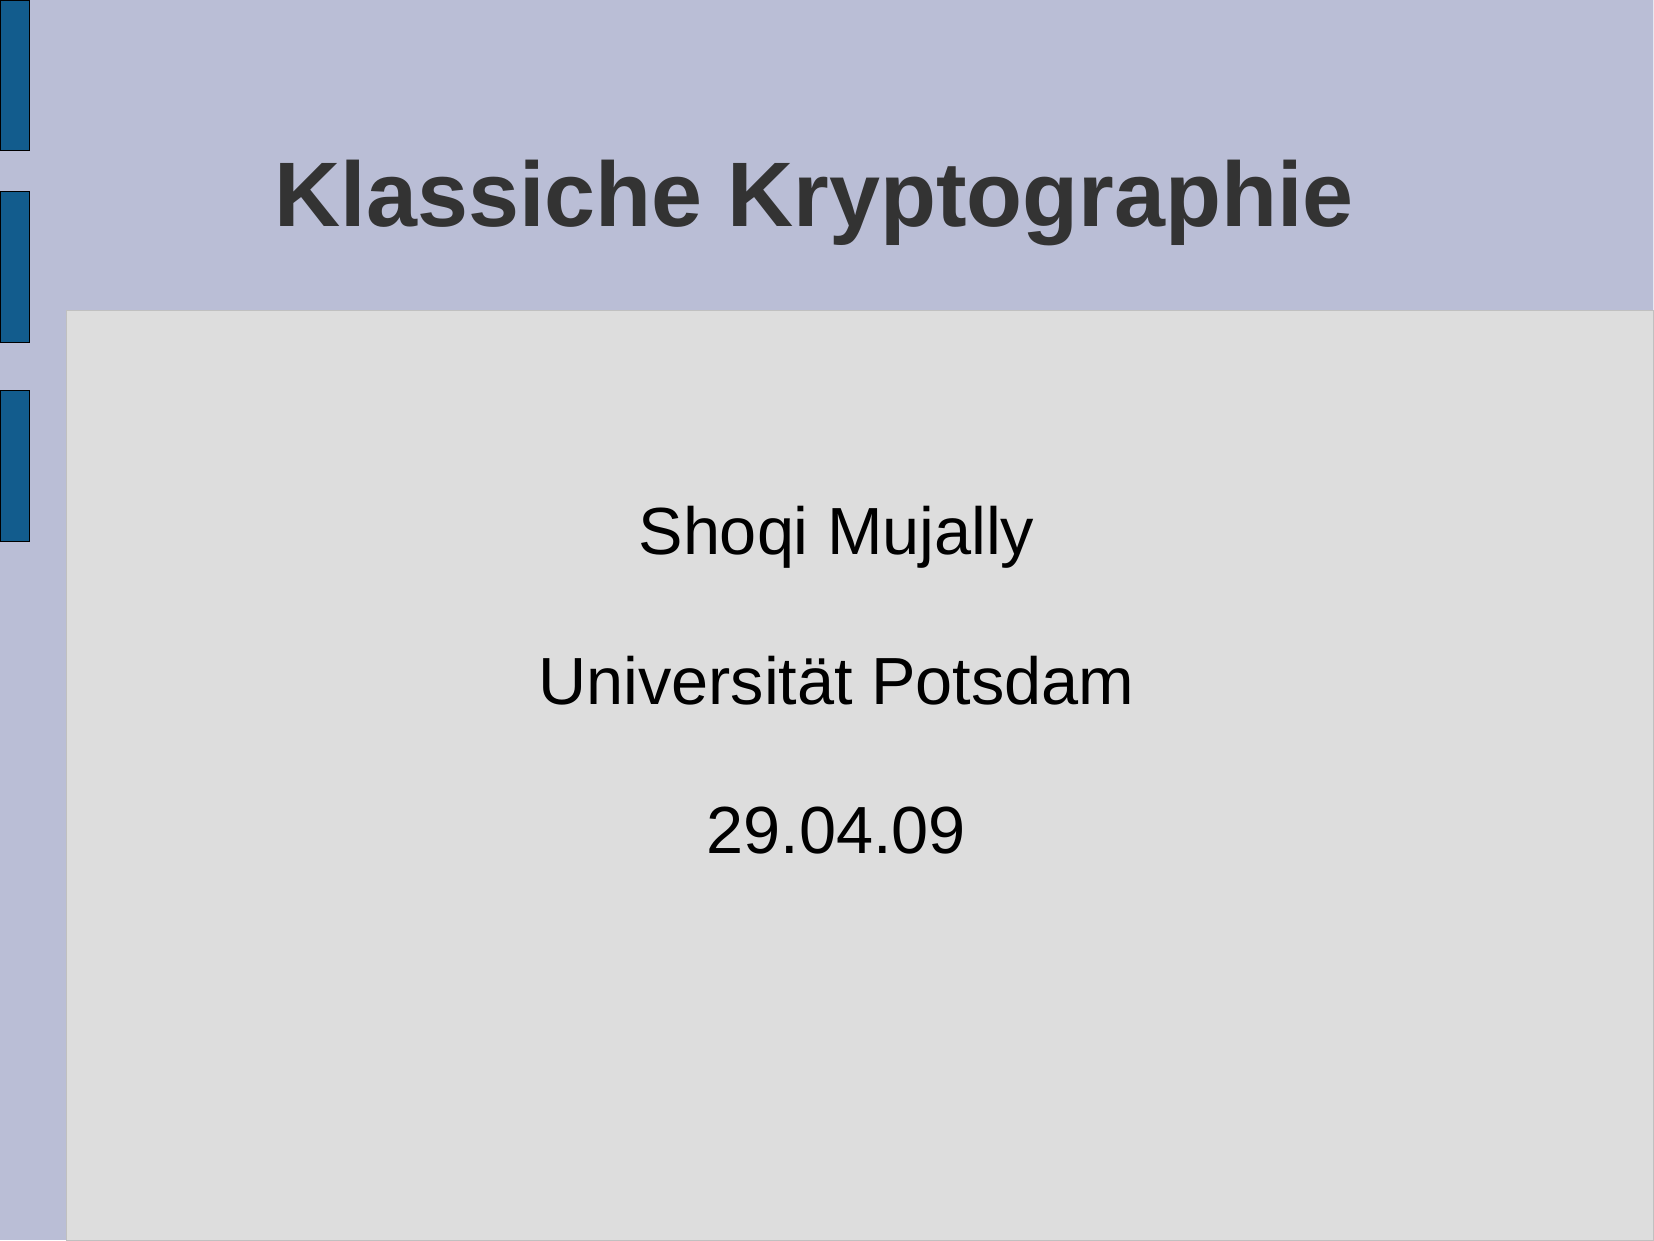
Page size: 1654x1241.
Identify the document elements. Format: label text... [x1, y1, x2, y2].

list Shoqi Mujally Universität Potsdam 29.04.09 [121, 344, 1534, 1127]
title Klassiche Kryptographie [121, 91, 1534, 299]
